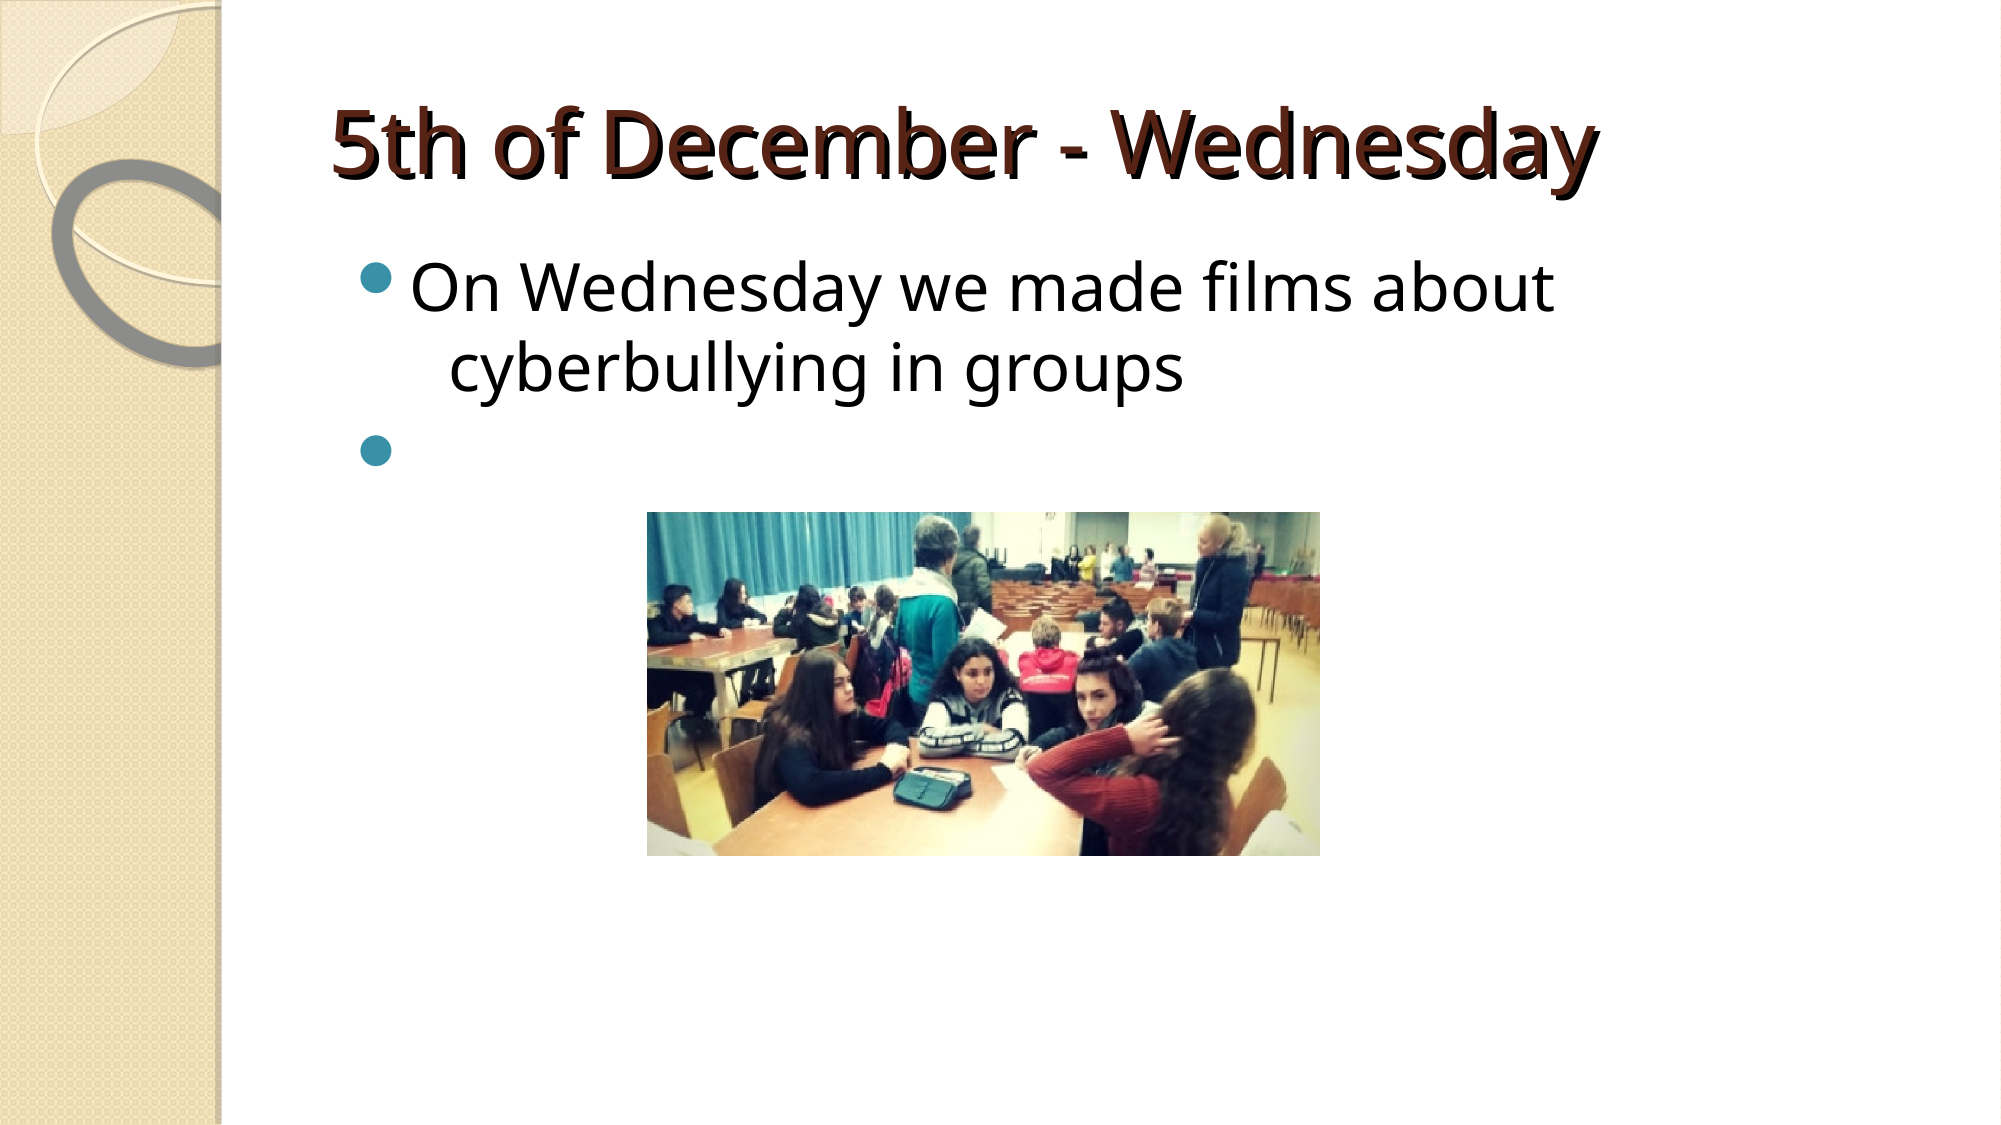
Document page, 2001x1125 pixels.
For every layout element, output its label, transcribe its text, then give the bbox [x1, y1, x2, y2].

picture [647, 512, 1320, 856]
list On Wednesday we made films about cyberbullying in groups [313, 237, 1955, 1026]
title 5th of December - Wednesday [313, 45, 1955, 233]
